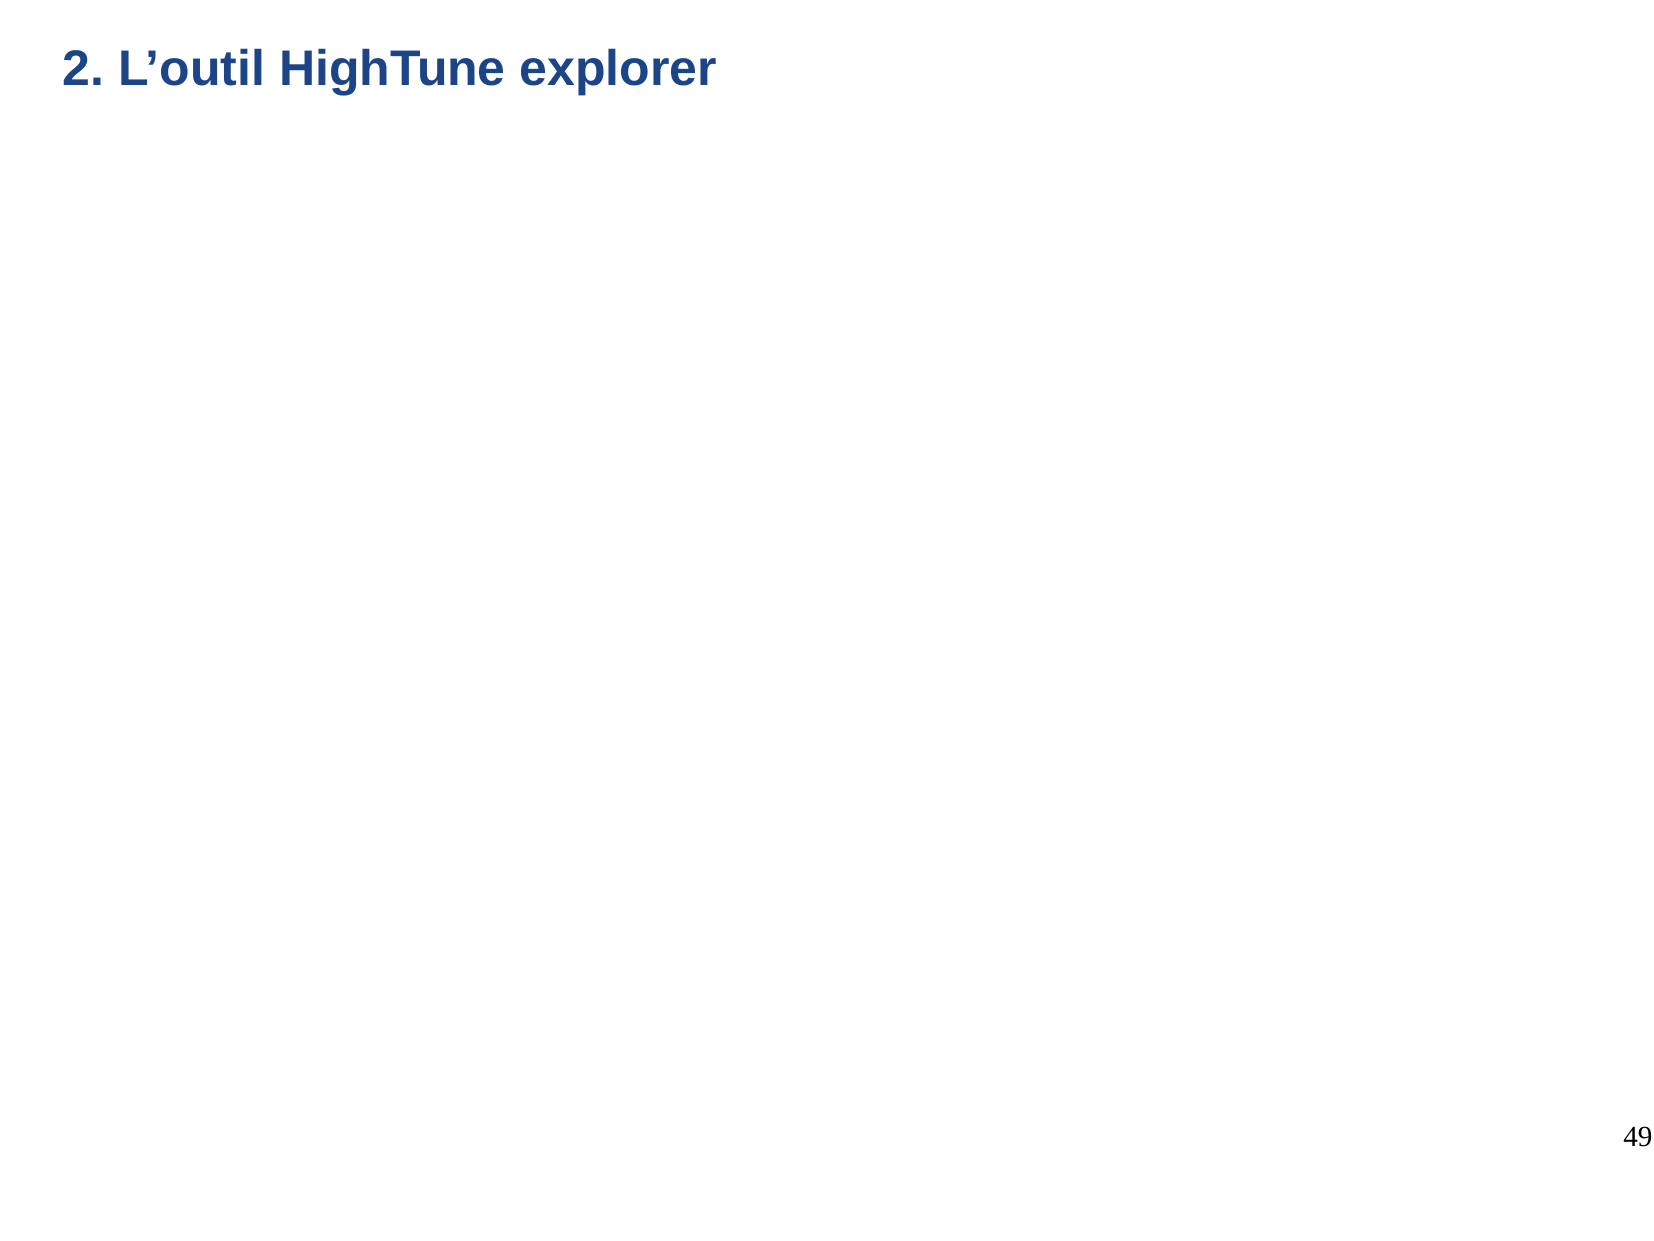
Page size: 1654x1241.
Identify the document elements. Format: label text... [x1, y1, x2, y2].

text_box 2. L’outil HighTune explorer [47, 33, 918, 104]
